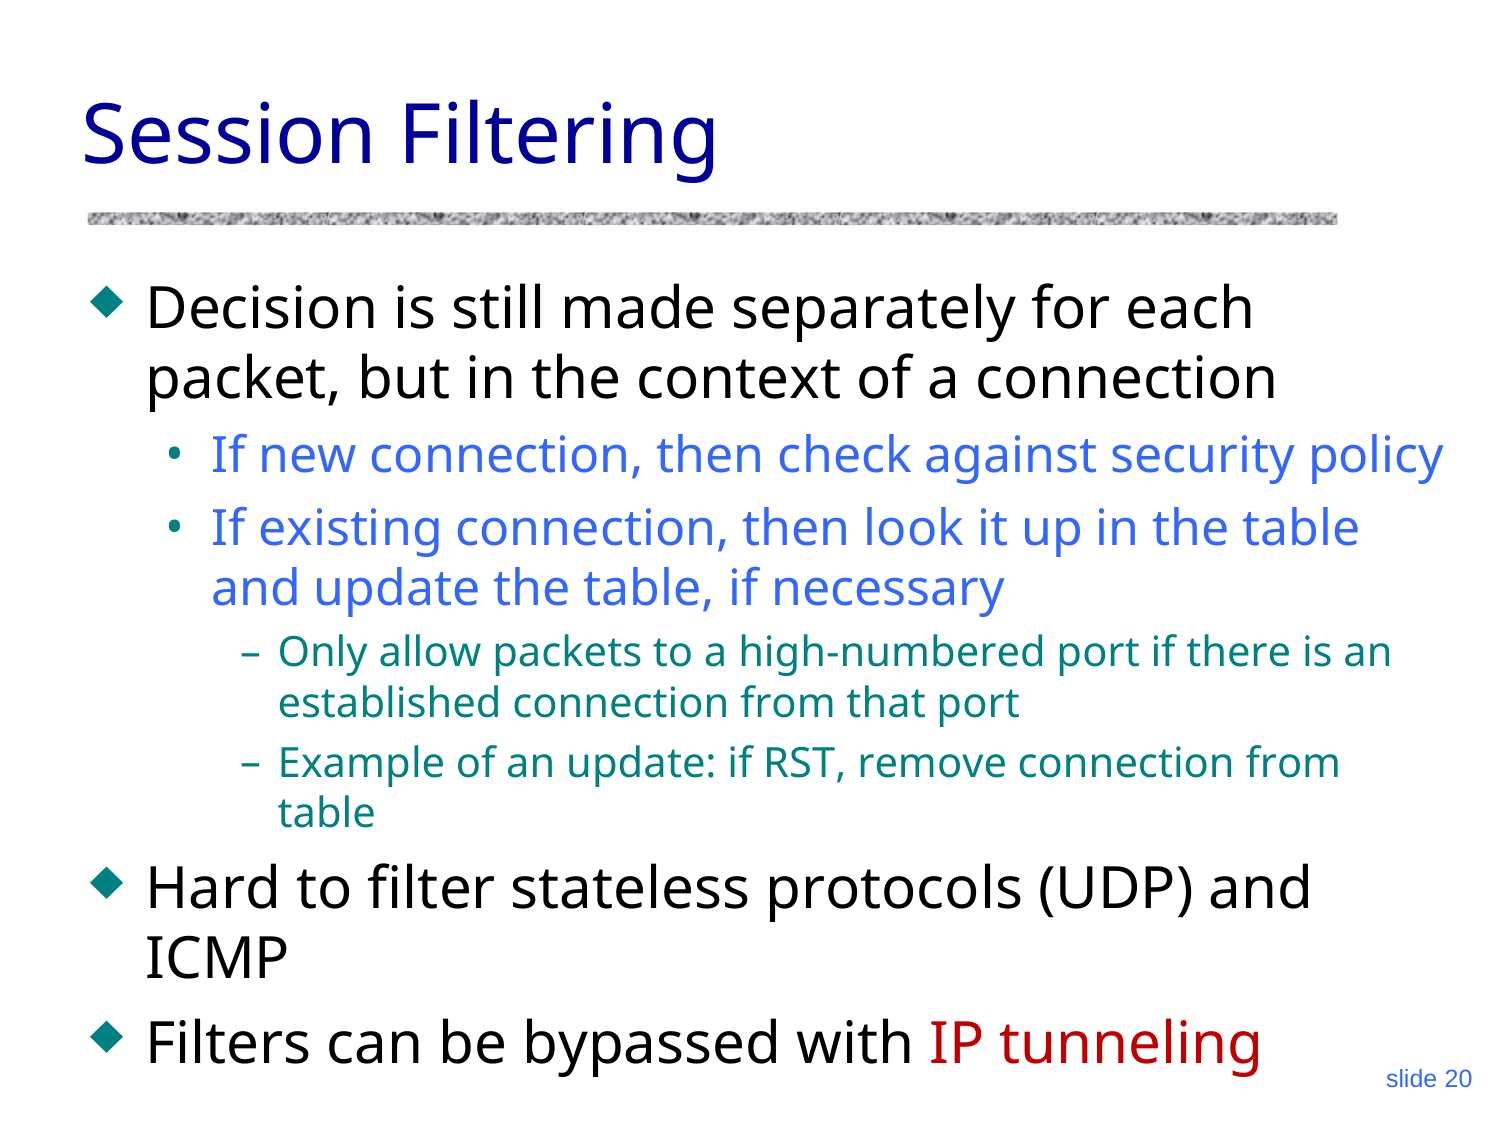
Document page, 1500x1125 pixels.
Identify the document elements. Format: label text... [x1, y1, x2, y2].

text_box slide <number> [1174, 1025, 1488, 1101]
picture [87, 212, 1338, 226]
text_box Decision is still made separately for each packet, but in the context of a connection If new connection, then check against security policy If existing connection, then look it up in the table and update the table, if necessary Only allow packets to a high-numbered port if there is an established connection from that port Example of an update: if RST, remove connection from table Hard to filter stateless protocols (UDP) and ICMP Filters can be bypassed with IP tunneling [74, 262, 1463, 1101]
text_box Session Filtering [66, 37, 1342, 188]
